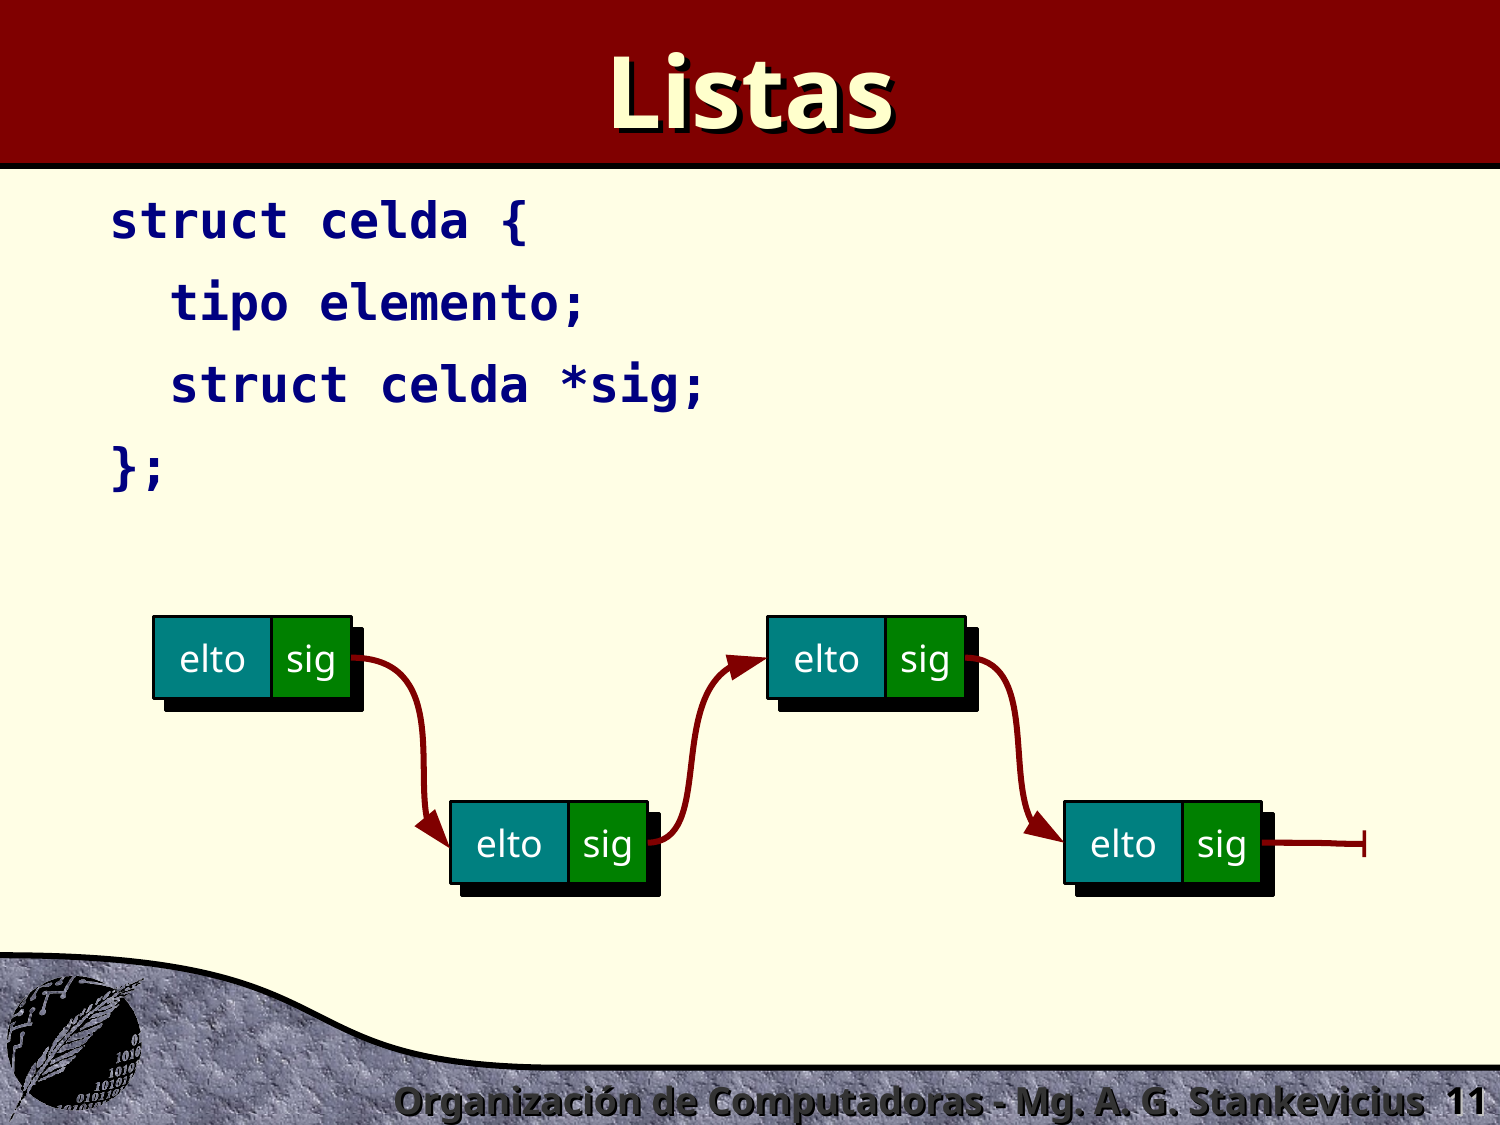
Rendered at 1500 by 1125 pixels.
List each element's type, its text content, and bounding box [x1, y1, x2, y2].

text_box elto [1064, 801, 1182, 884]
text_box elto [153, 616, 271, 699]
text_box sig [271, 616, 352, 699]
text_box [461, 845, 660, 896]
picture [0, 959, 1500, 1125]
text_box [1076, 846, 1274, 896]
text_box sig [568, 801, 648, 884]
text_box [352, 628, 363, 655]
text_box [165, 661, 363, 711]
picture [802, 1100, 806, 1110]
text_box [779, 661, 978, 711]
text_box [966, 628, 978, 655]
text_box sig [885, 616, 966, 699]
list struct celda { tipo elemento; struct celda *sig; }; [11, 192, 1486, 935]
text_box [648, 813, 660, 839]
text_box elto [450, 801, 568, 884]
picture [1058, 1100, 1065, 1110]
text_box [1262, 813, 1274, 839]
title Listas [15, 5, 1485, 160]
text_box elto [767, 616, 885, 699]
text_box sig [1182, 801, 1262, 884]
picture [448, 1100, 455, 1110]
